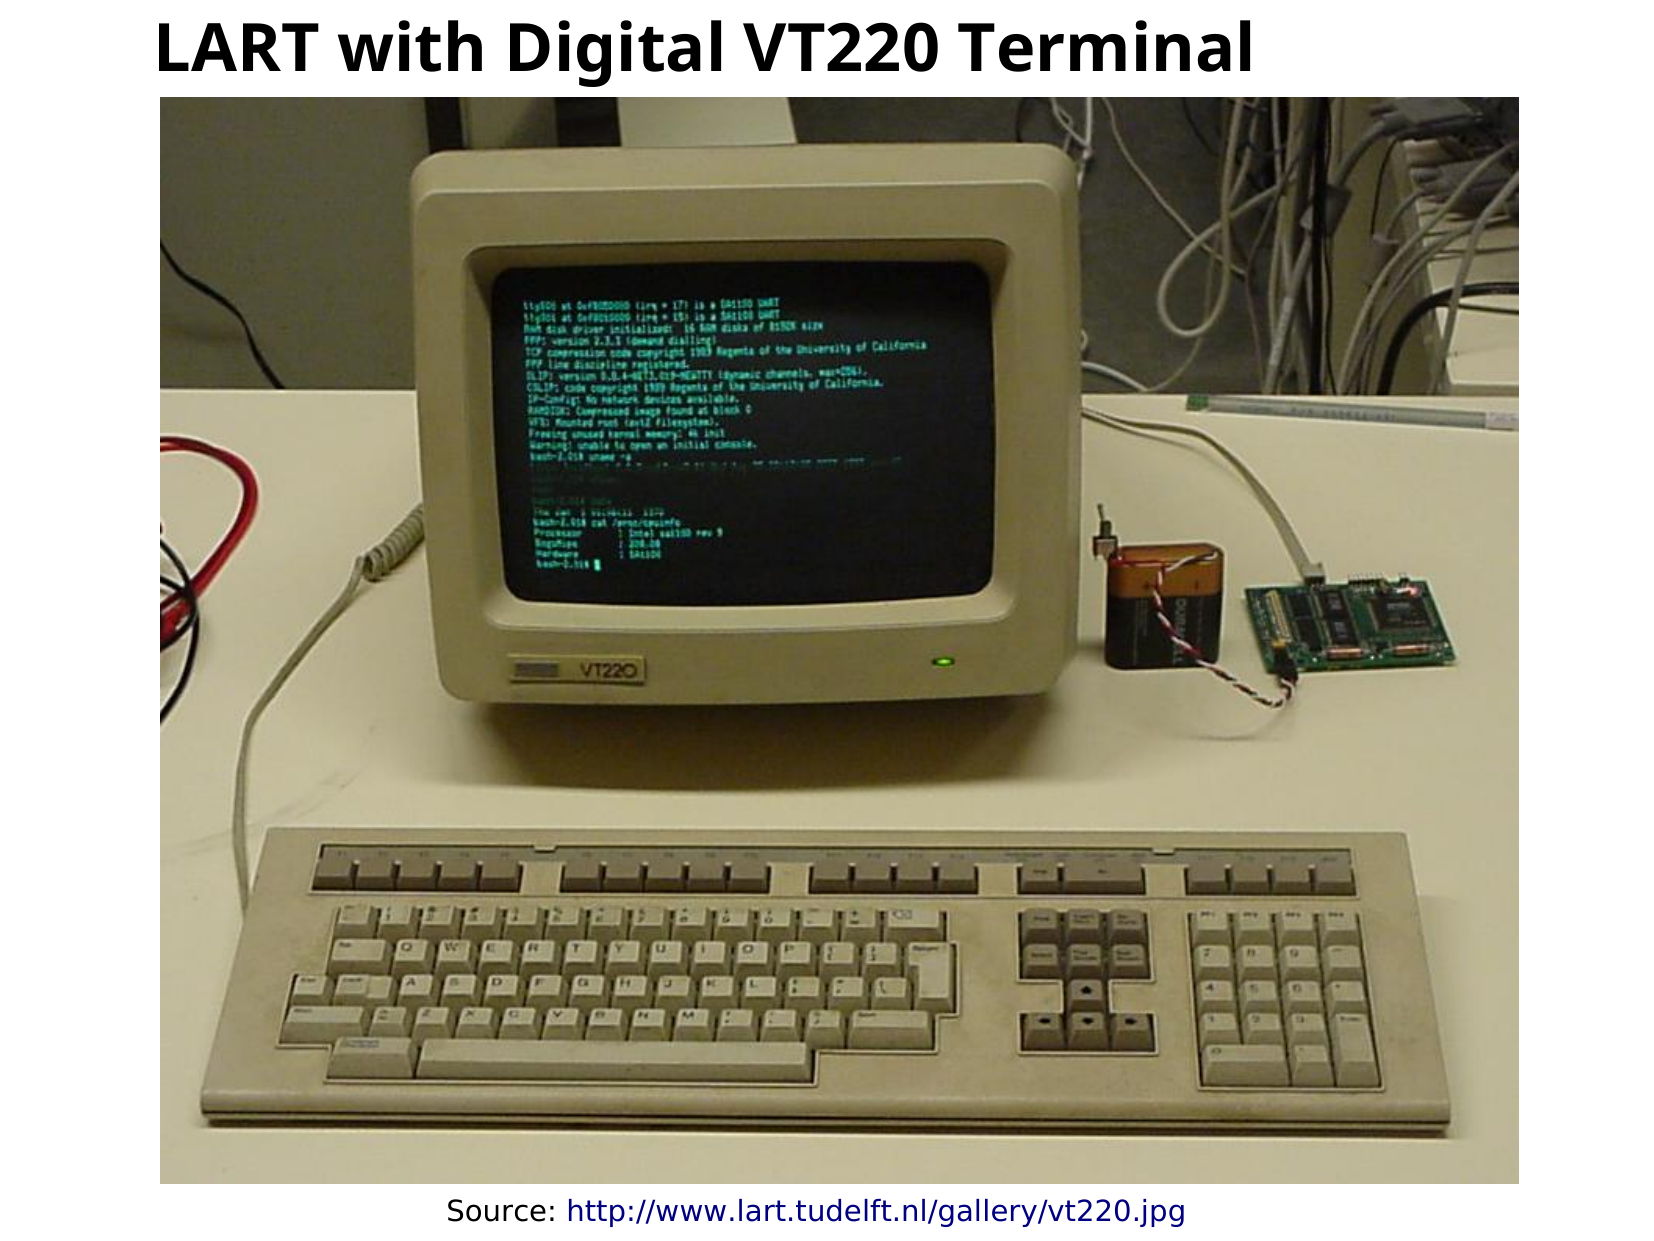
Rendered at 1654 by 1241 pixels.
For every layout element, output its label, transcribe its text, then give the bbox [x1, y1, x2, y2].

picture [160, 97, 1519, 1184]
text_box LART with Digital VT220 Terminal [153, 0, 1573, 93]
text_box Source: http://www.lart.tudelft.nl/gallery/vt220.jpg [446, 1193, 1434, 1231]
